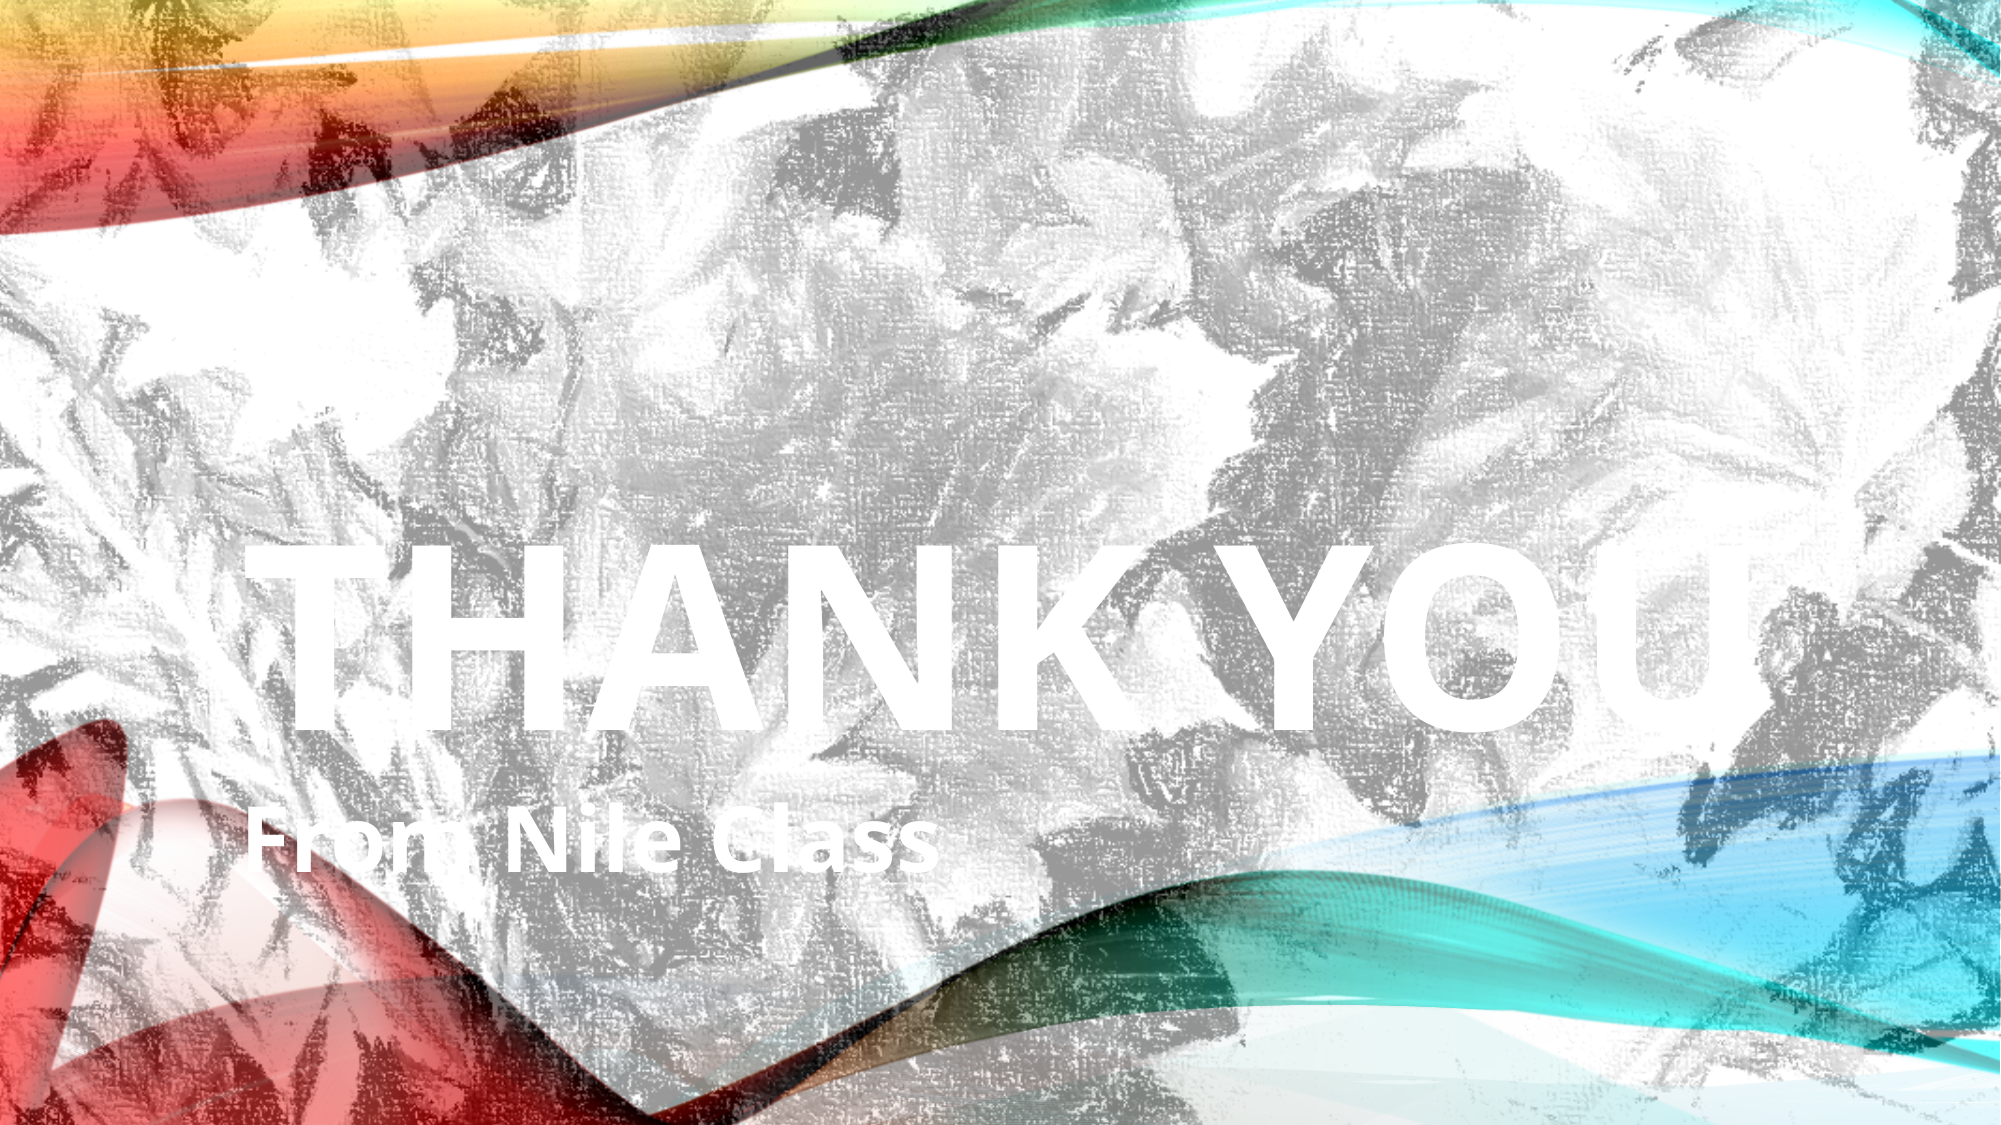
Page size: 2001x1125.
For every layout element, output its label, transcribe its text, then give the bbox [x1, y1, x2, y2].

list From Nile Class [225, 794, 1776, 907]
title Thank you [225, 366, 1888, 794]
picture [0, 0, 2000, 1125]
